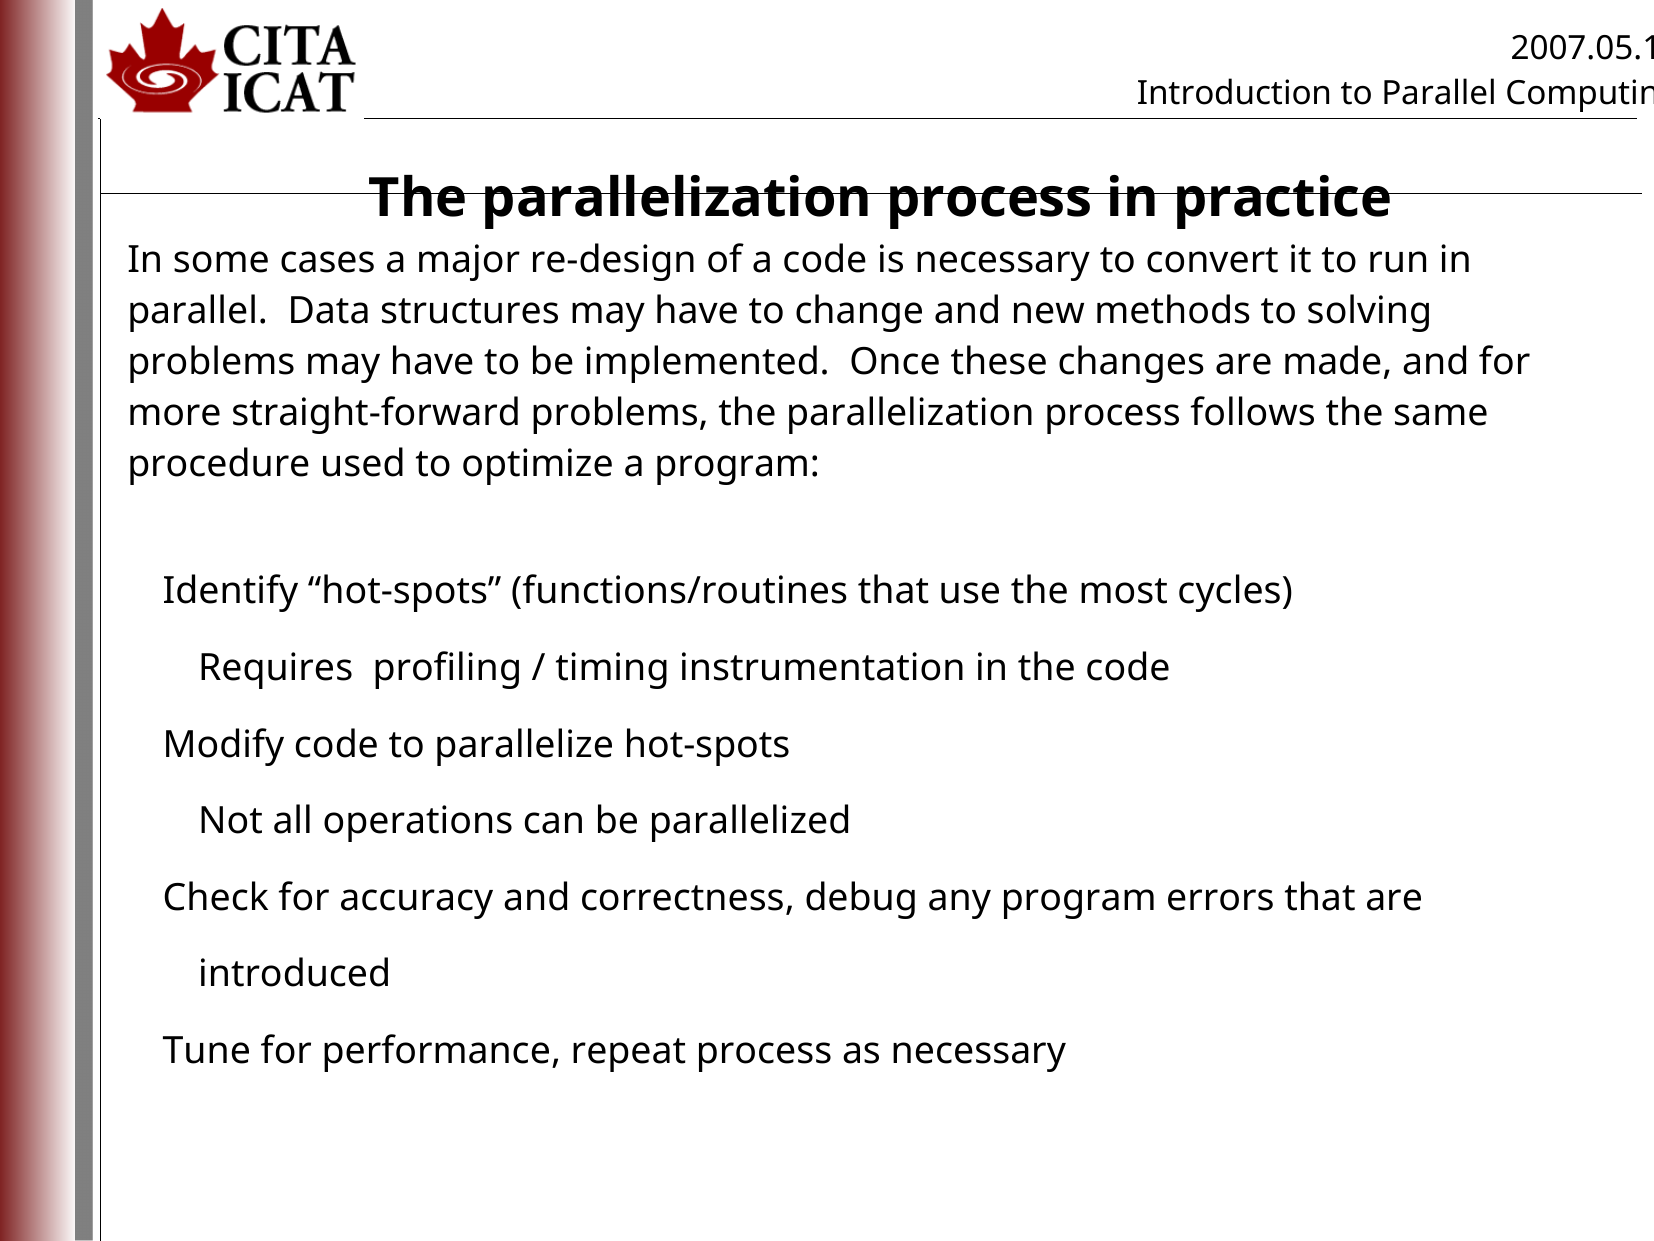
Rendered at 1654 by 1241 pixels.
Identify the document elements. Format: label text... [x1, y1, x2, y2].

text_box [0, 0, 76, 1241]
picture [100, 5, 364, 119]
text_box In some cases a major re-design of a code is necessary to convert it to run in parallel. Data structures may have to change and new methods to solving problems may have to be implemented. Once these changes are made, and for more straight-forward problems, the parallelization process follows the same procedure used to optimize a program: Identify “hot-spots” (functions/routines that use the most cycles) Requires profiling / timing instrumentation in the code Modify code to parallelize hot-spots Not all operations can be parallelized Check for accuracy and correctness, debug any program errors that are introduced Tune for performance, repeat process as necessary [112, 225, 1613, 1055]
text_box 2007.05.18 Introduction to Parallel Computing [1122, 16, 1654, 113]
text_box The parallelization process in practice [112, 114, 1651, 196]
